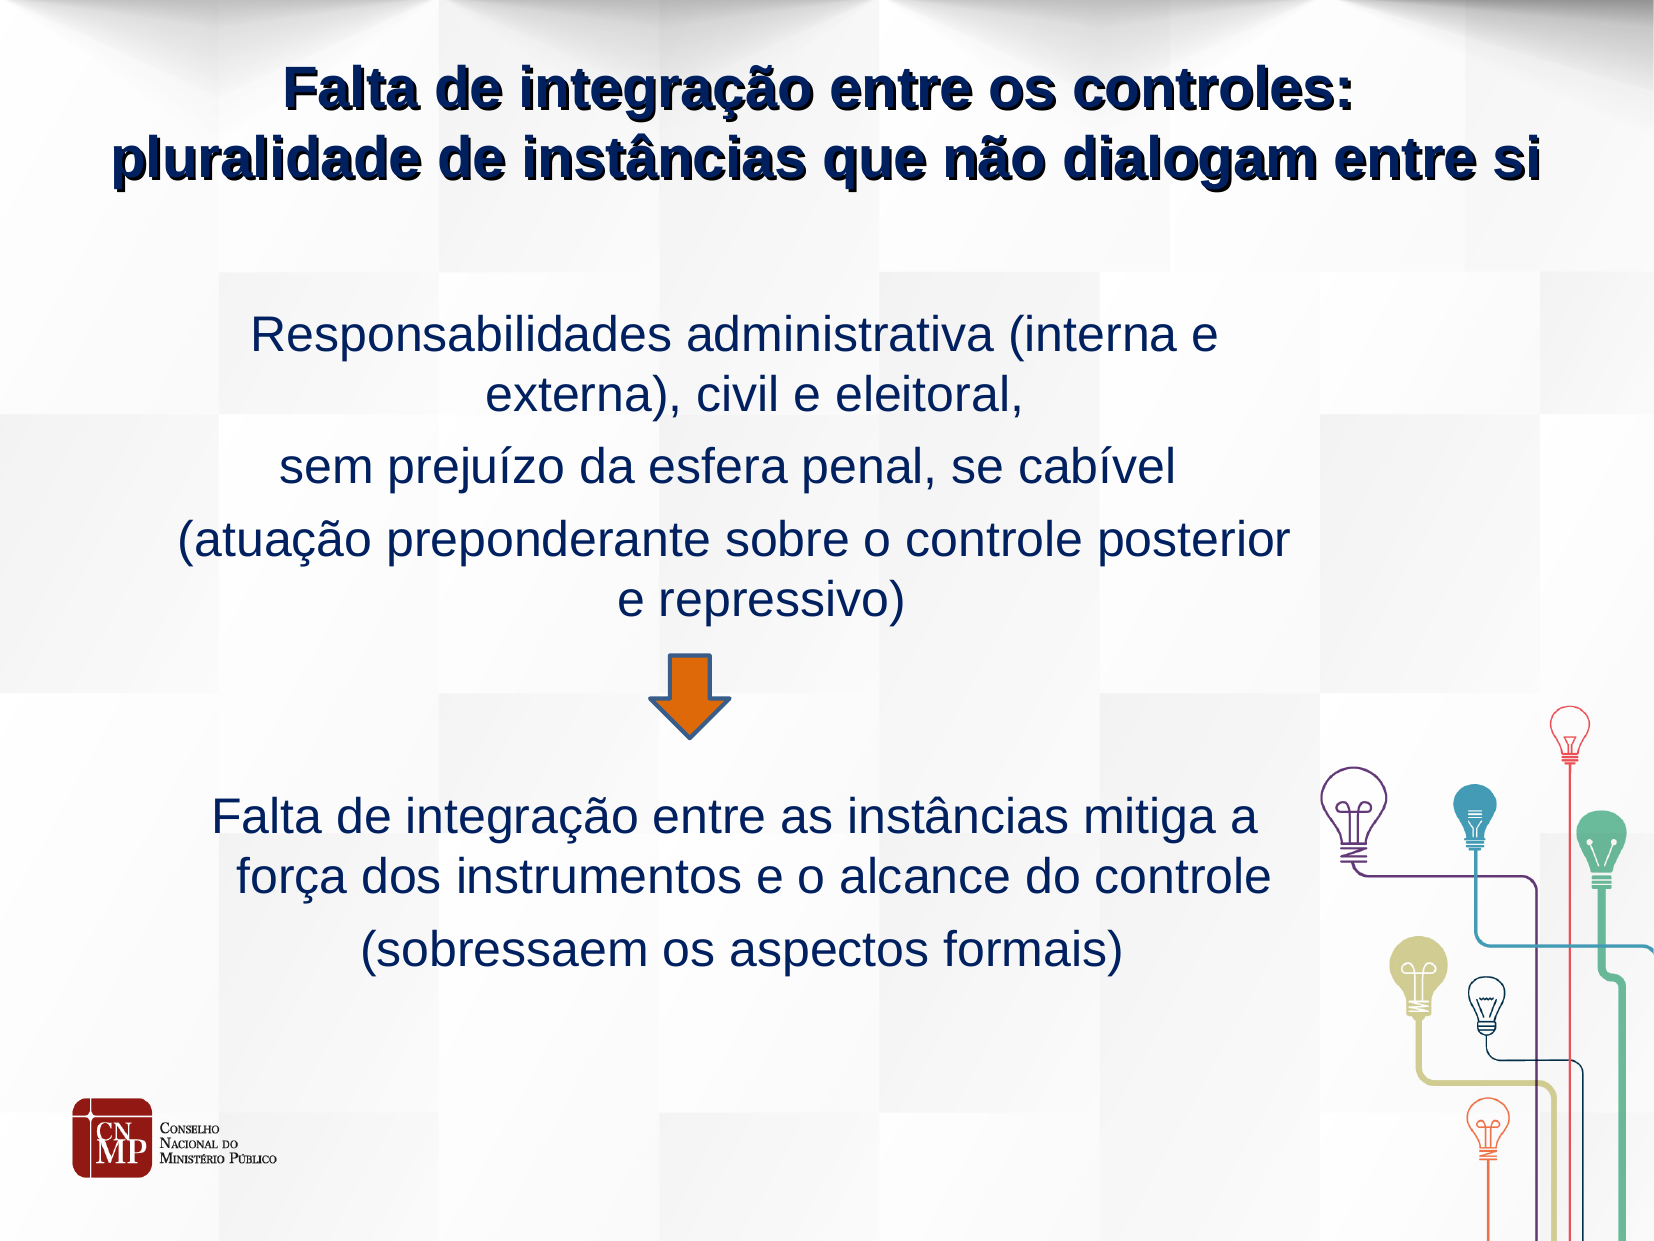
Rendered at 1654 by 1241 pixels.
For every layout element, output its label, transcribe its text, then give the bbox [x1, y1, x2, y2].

list Responsabilidades administrativa (interna e externa), civil e eleitoral, sem prejuízo da esfera penal, se cabível (atuação preponderante sobre o controle posterior e repressivo) Falta de integração entre as instâncias mitiga a força dos instrumentos e o alcance do controle (sobressaem os aspectos formais) [82, 301, 1300, 1010]
text_box [650, 655, 730, 739]
title Falta de integração entre os controles: pluralidade de instâncias que não dialogam entre si [82, 49, 1571, 184]
